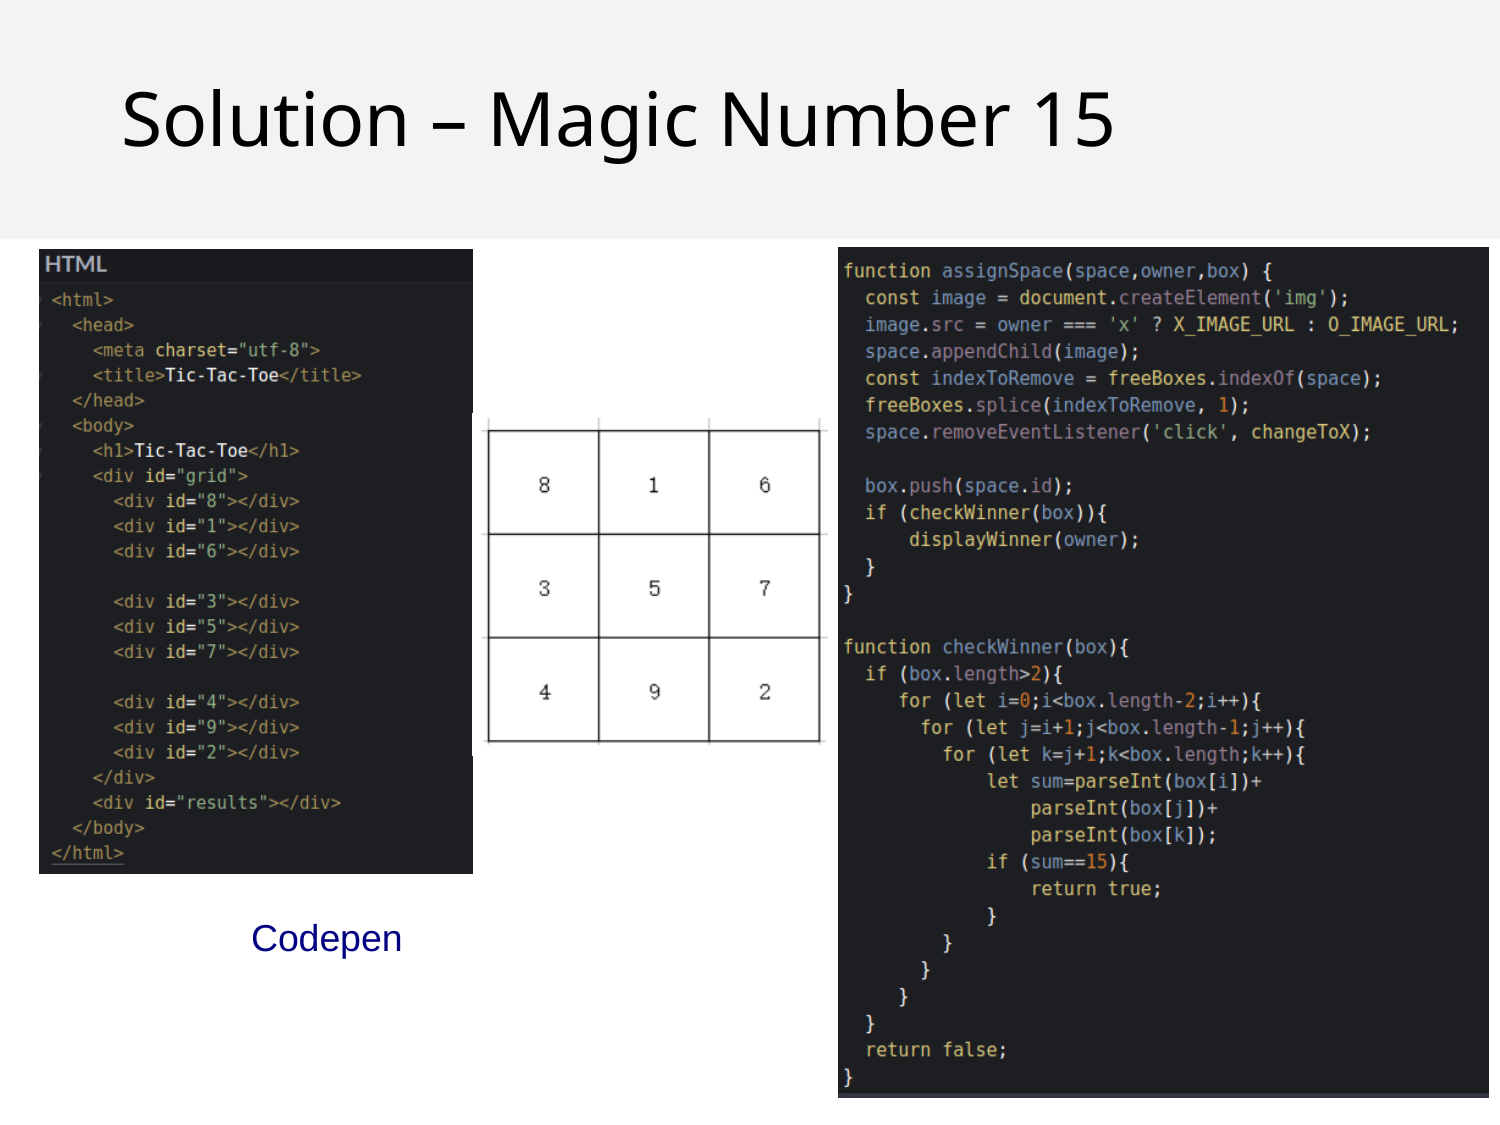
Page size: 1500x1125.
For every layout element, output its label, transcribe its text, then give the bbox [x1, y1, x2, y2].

text_box Codepen [236, 910, 638, 968]
picture [838, 247, 1489, 1098]
picture [39, 249, 834, 875]
title Solution – Magic Number 15 [106, 56, 1350, 183]
